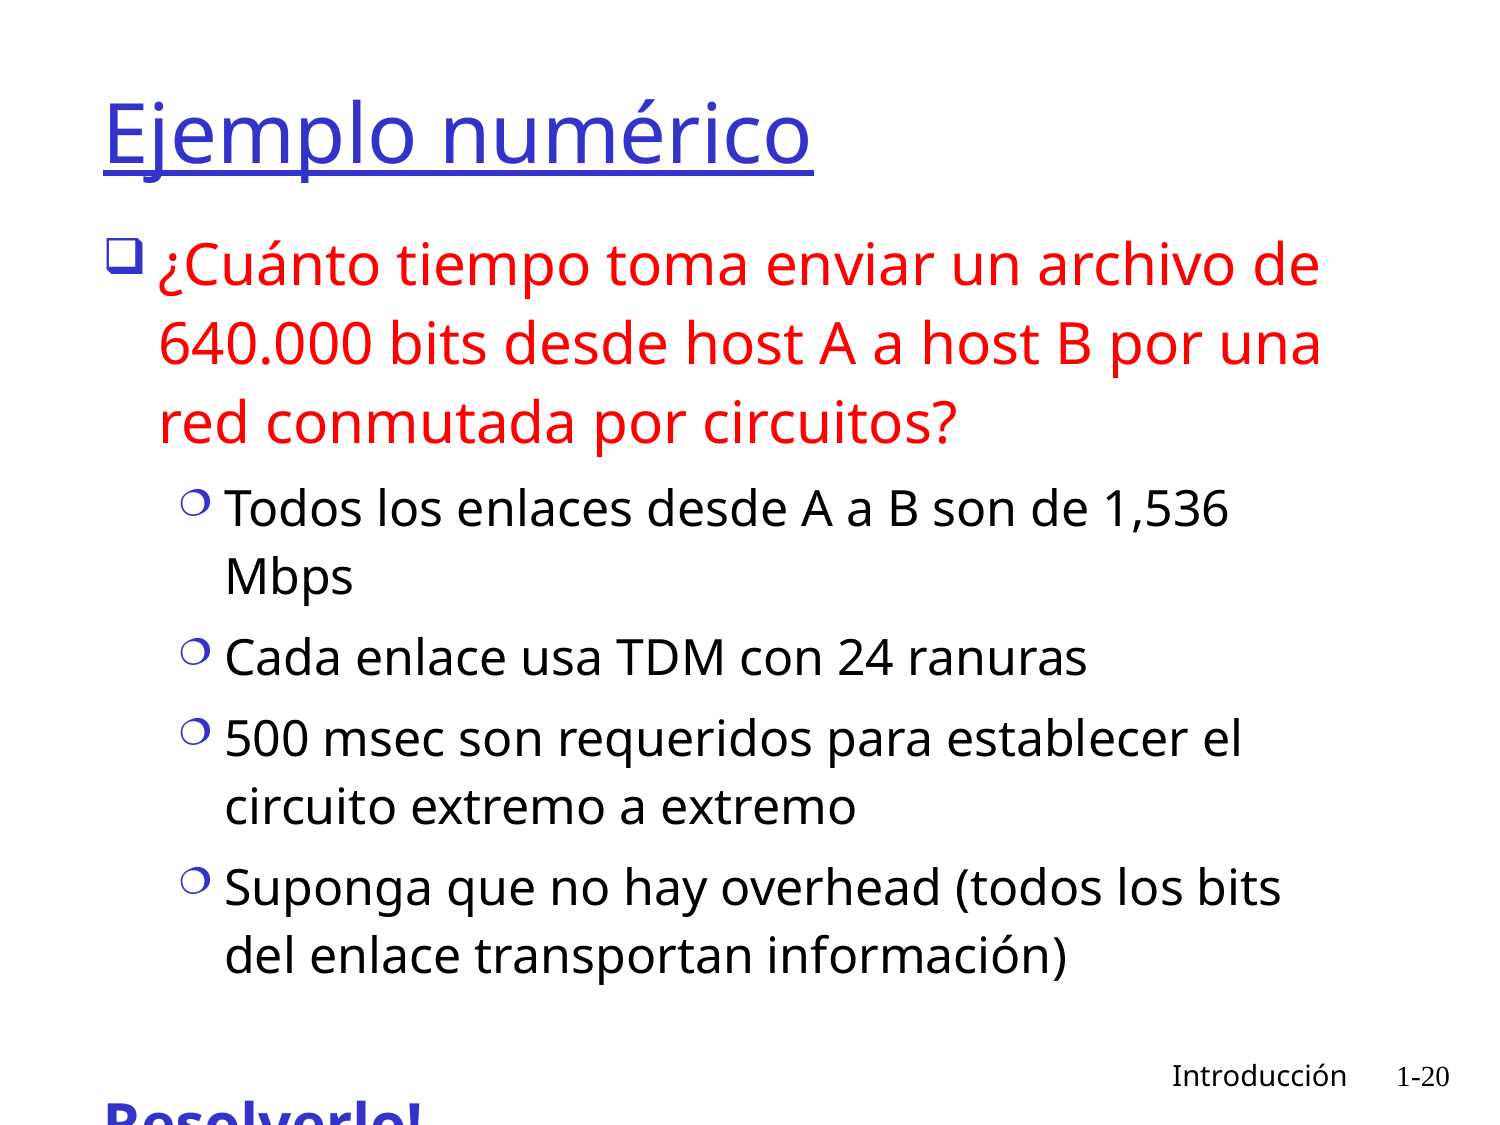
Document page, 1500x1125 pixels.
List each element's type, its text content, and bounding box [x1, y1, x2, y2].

title Ejemplo numérico [87, 37, 1363, 215]
text_box Introducción [887, 1050, 1362, 1125]
text_box 1-<number> [1362, 1050, 1466, 1125]
list ¿Cuánto tiempo toma enviar un archivo de 640.000 bits desde host A a host B por una red conmutada por circuitos? Todos los enlaces desde A a B son de 1,536 Mbps Cada enlace usa TDM con 24 ranuras 500 msec son requeridos para establecer el circuito extremo a extremo Suponga que no hay overhead (todos los bits del enlace transportan información) Resolverlo! [87, 215, 1363, 1044]
